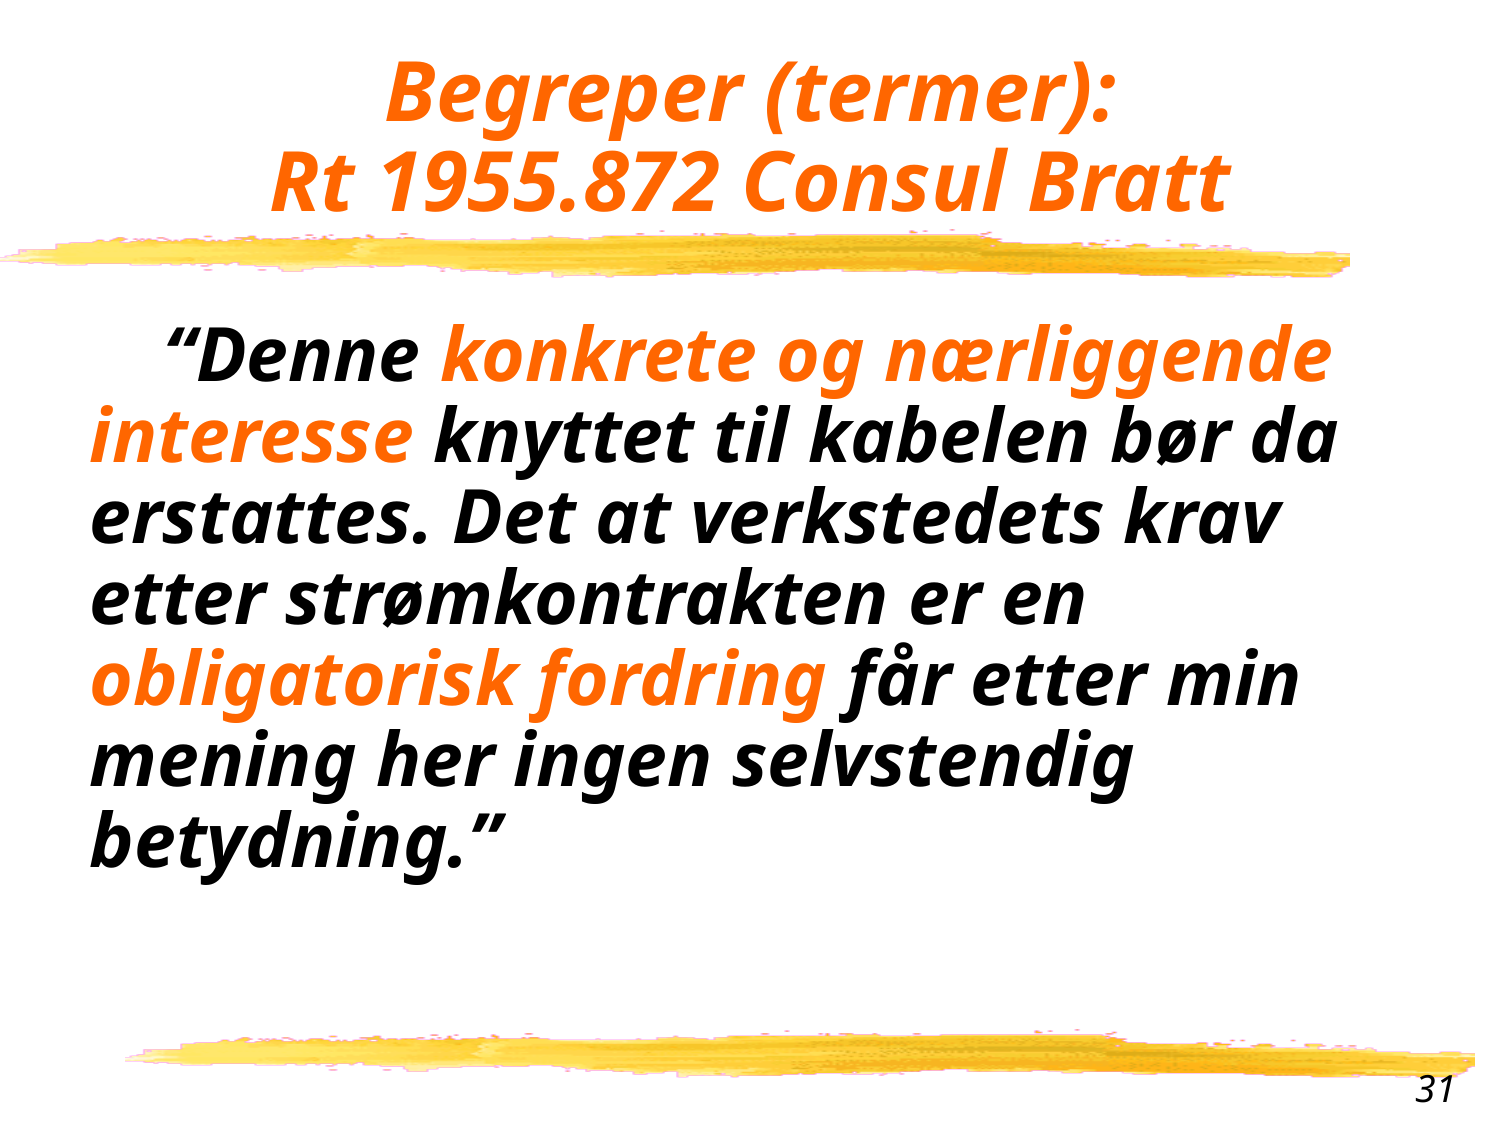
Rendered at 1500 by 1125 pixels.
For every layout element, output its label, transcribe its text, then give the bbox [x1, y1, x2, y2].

list “Denne konkrete og nærliggende interesse knyttet til kabelen bør da erstattes. Det at verkstedets krav etter strømkontrakten er en obligatorisk fordring får etter min mening her ingen selvstendig betydning.” [75, 309, 1417, 1000]
title Begreper (termer): Rt 1955.872 Consul Bratt [207, 38, 1294, 241]
picture [0, 224, 1350, 288]
slide_number <number> [1400, 1050, 1500, 1125]
picture [125, 1024, 1475, 1088]
